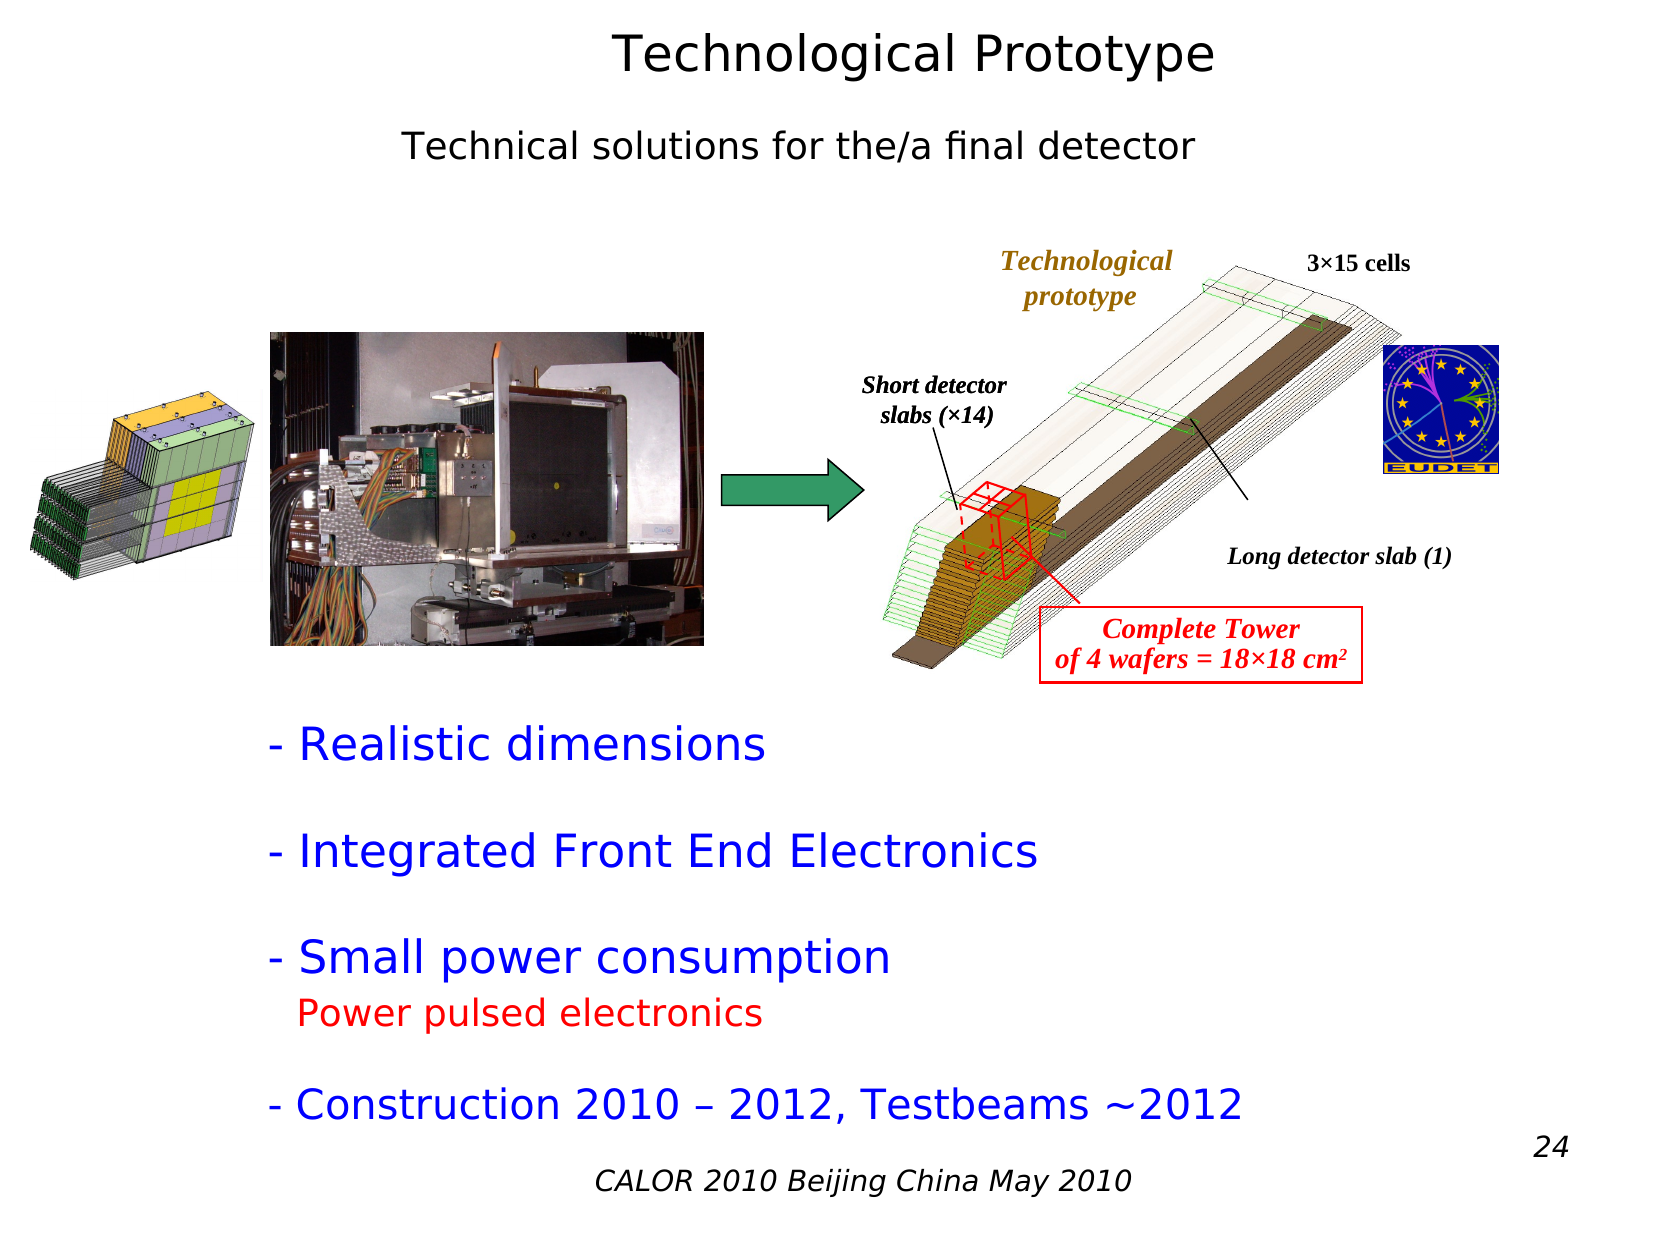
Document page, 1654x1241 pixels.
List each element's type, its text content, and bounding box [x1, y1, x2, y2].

text_box Technical solutions for the/a final detector [386, 117, 1195, 176]
text_box Complete Tower of 4 wafers = 18×18 cm2 [1040, 607, 1363, 683]
picture [829, 222, 1499, 688]
text_box - Realistic dimensions - Integrated Front End Electronics - Small power consumption Power pulsed electronics - Construction 2010 – 2012, Testbeams ~2012 [252, 710, 1540, 1138]
text_box Technological prototype [949, 239, 1224, 321]
picture [30, 389, 263, 582]
text_box [721, 459, 864, 521]
text_box Long detector slab (1)‏ [1212, 531, 1468, 579]
text_box Technological Prototype [597, 18, 1047, 92]
text_box 3×15 cells [1292, 243, 1426, 285]
text_box Short detector slabs (×14)‏ [847, 365, 1029, 439]
picture [270, 332, 704, 646]
